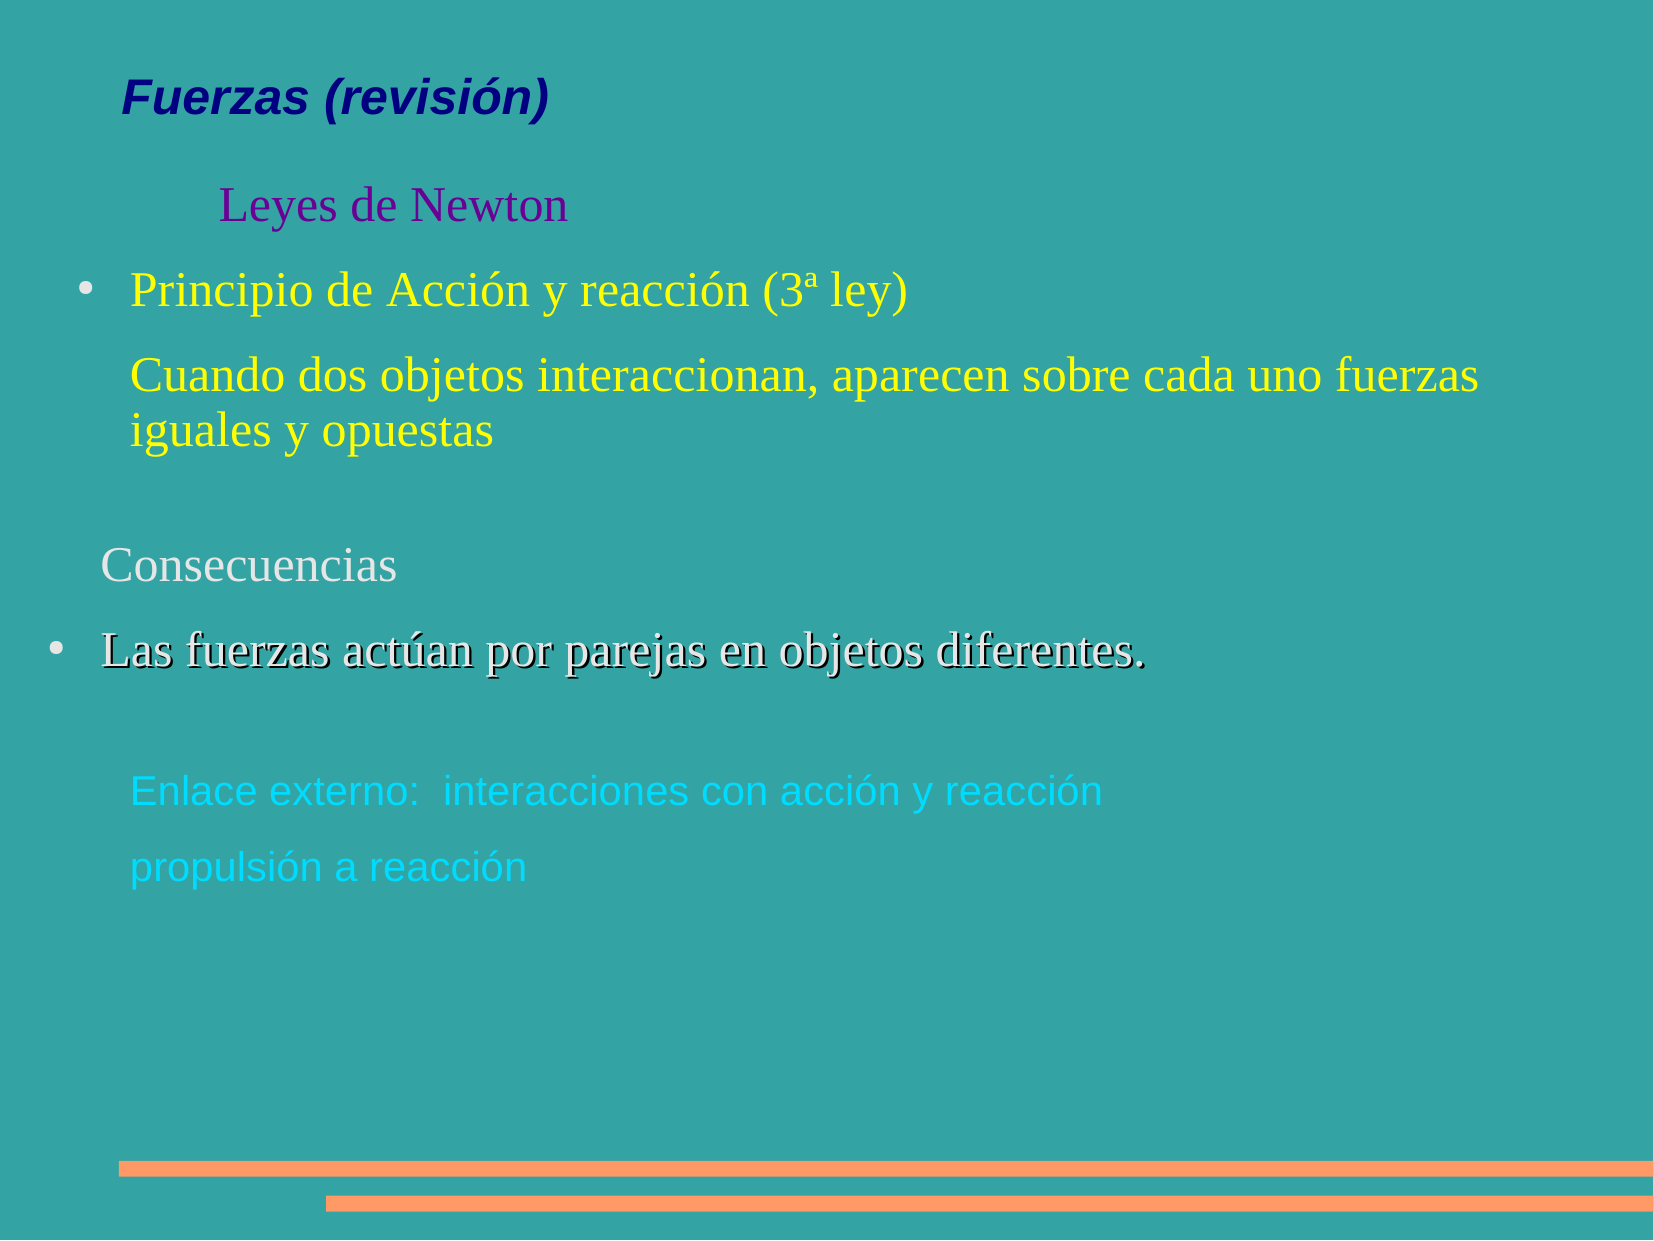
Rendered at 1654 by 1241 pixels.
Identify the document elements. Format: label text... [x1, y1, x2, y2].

list Enlace externo: interacciones con acción y reacción propulsión a reacción [59, 767, 1300, 892]
list Consecuencias Las fuerzas actúan por parejas en objetos diferentes. [29, 536, 1536, 680]
title Fuerzas (revisión) [121, 46, 650, 148]
list Principio de Acción y reacción (3ª ley) Cuando dos objetos interaccionan, aparecen sobre cada uno fuerzas iguales y opuestas [59, 177, 1625, 462]
